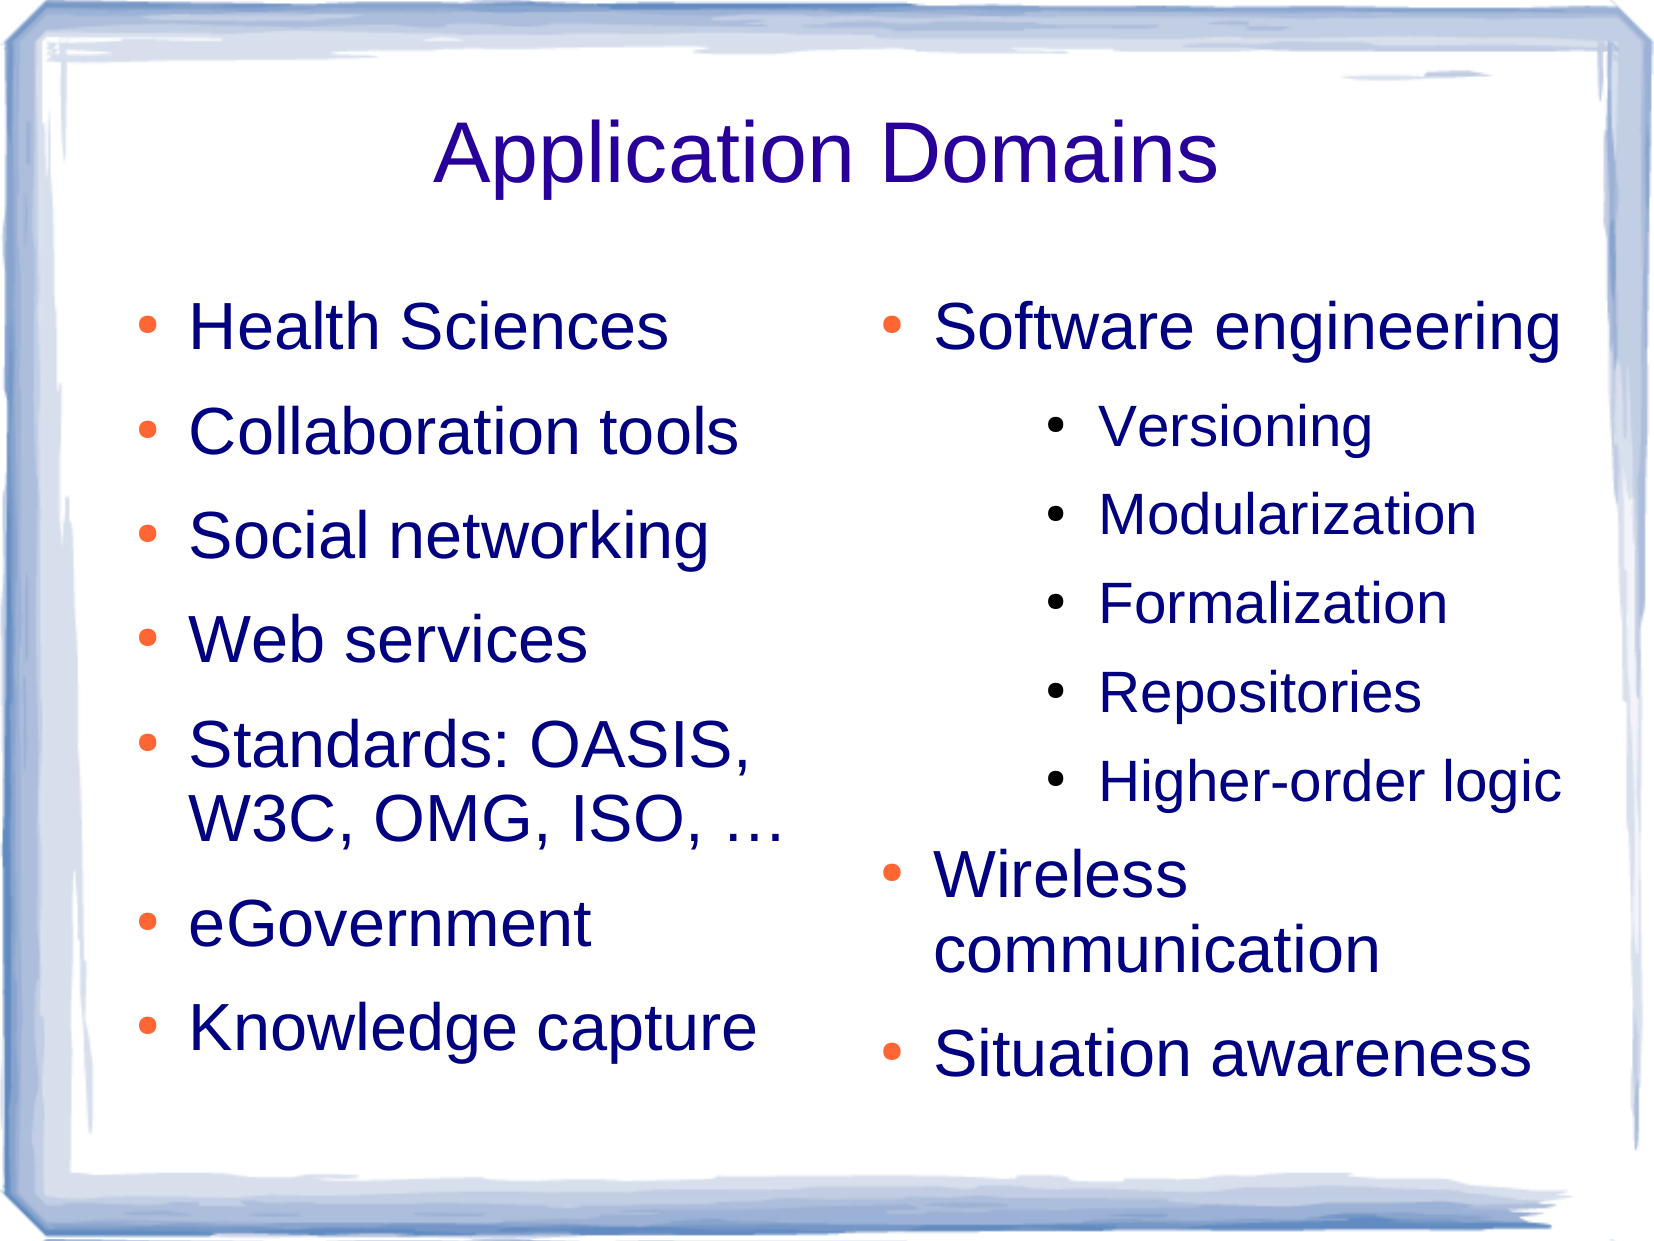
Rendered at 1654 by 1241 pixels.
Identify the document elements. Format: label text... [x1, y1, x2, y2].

list Health Sciences Collaboration tools Social networking Web services Standards: OASIS, W3C, OMG, ISO, … eGovernment Knowledge capture [118, 289, 827, 1108]
picture [0, 0, 1654, 1241]
title Application Domains [82, 0, 1571, 564]
list Software engineering Versioning Modularization Formalization Repositories Higher-order logic Wireless communication Situation awareness [862, 289, 1572, 1108]
